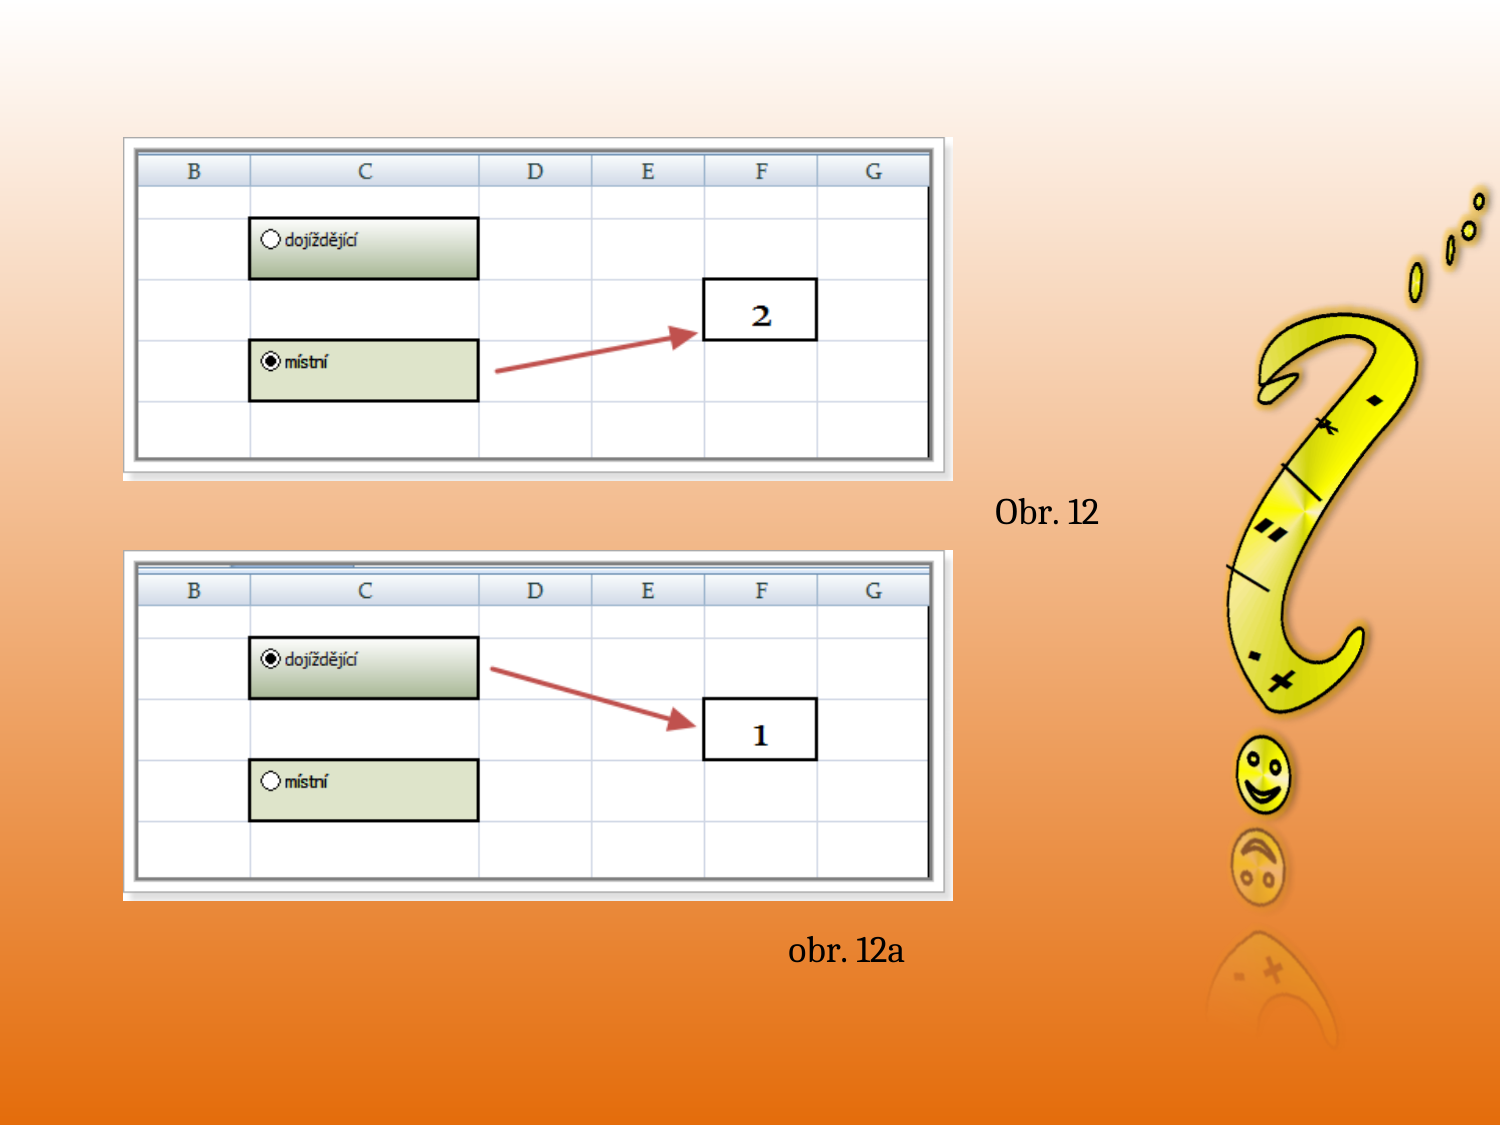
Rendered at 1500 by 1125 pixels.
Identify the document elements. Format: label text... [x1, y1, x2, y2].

text_box Obr. 12 [980, 479, 1115, 541]
text_box obr. 12a [773, 916, 987, 978]
picture [1171, 160, 1500, 1125]
picture [123, 137, 953, 482]
picture [123, 550, 953, 901]
